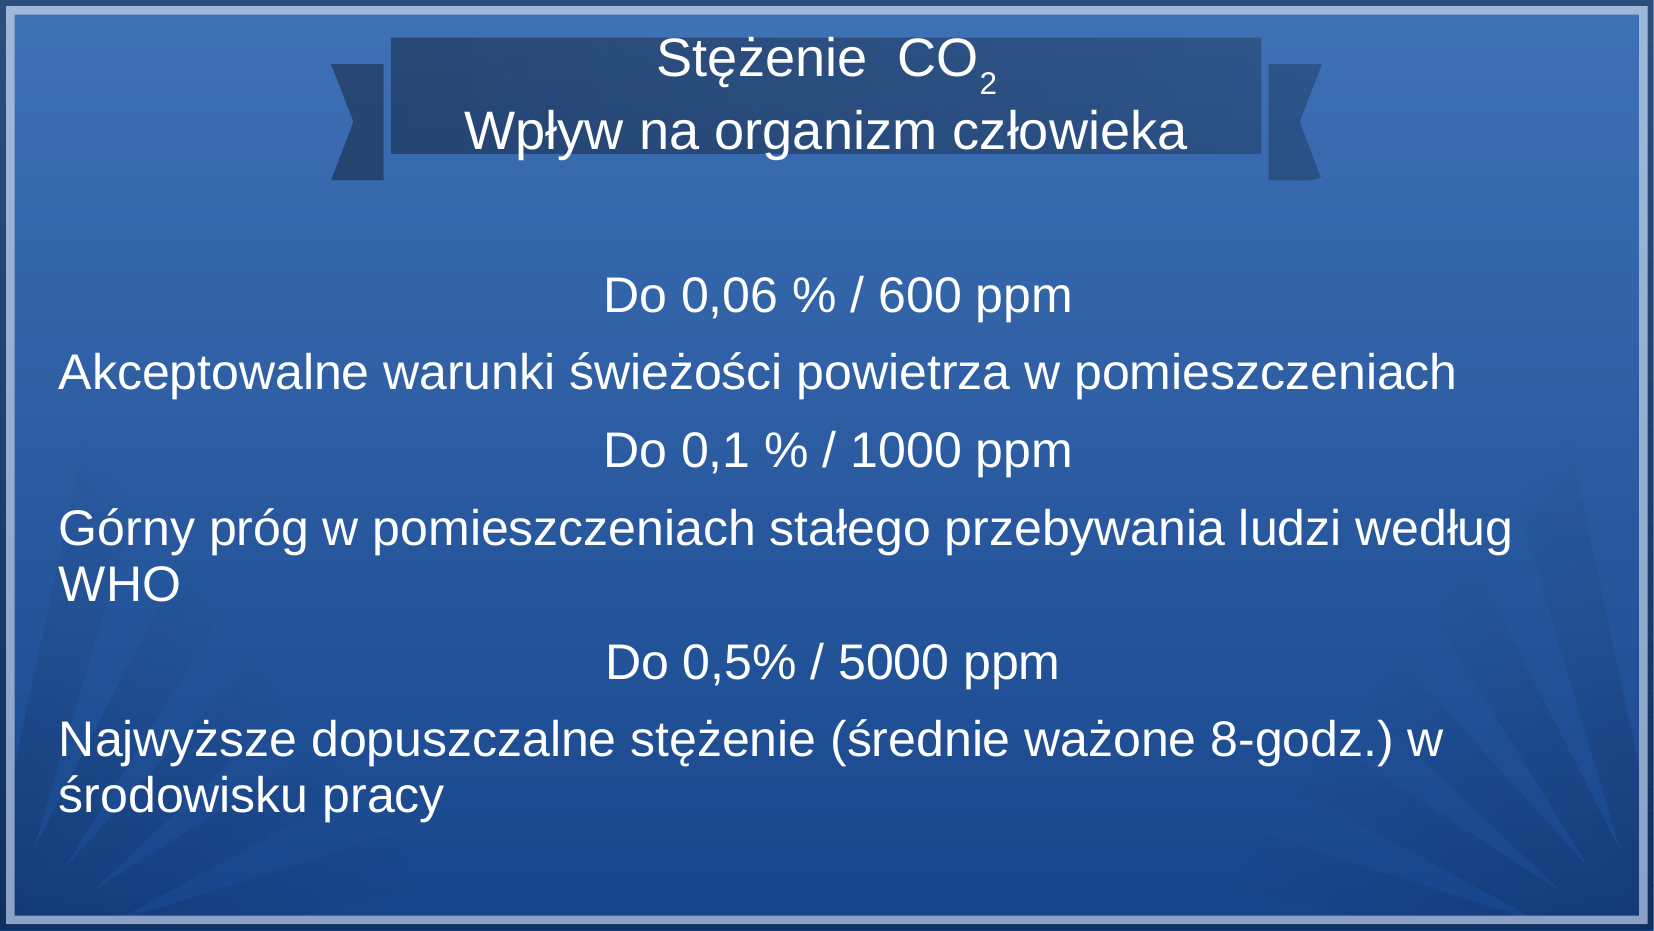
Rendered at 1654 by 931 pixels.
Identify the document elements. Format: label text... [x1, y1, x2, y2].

title Stężenie CO2 Wpływ na organizm człowieka [389, 27, 1264, 162]
list Do 0,06 % / 600 ppm Akceptowalne warunki świeżości powietrza w pomieszczeniach Do 0,1 % / 1000 ppm Górny próg w pomieszczeniach stałego przebywania ludzi według WHO Do 0,5% / 5000 ppm Najwyższe dopuszczalne stężenie (średnie ważone 8-godz.) w środowisku pracy [59, 188, 1619, 848]
